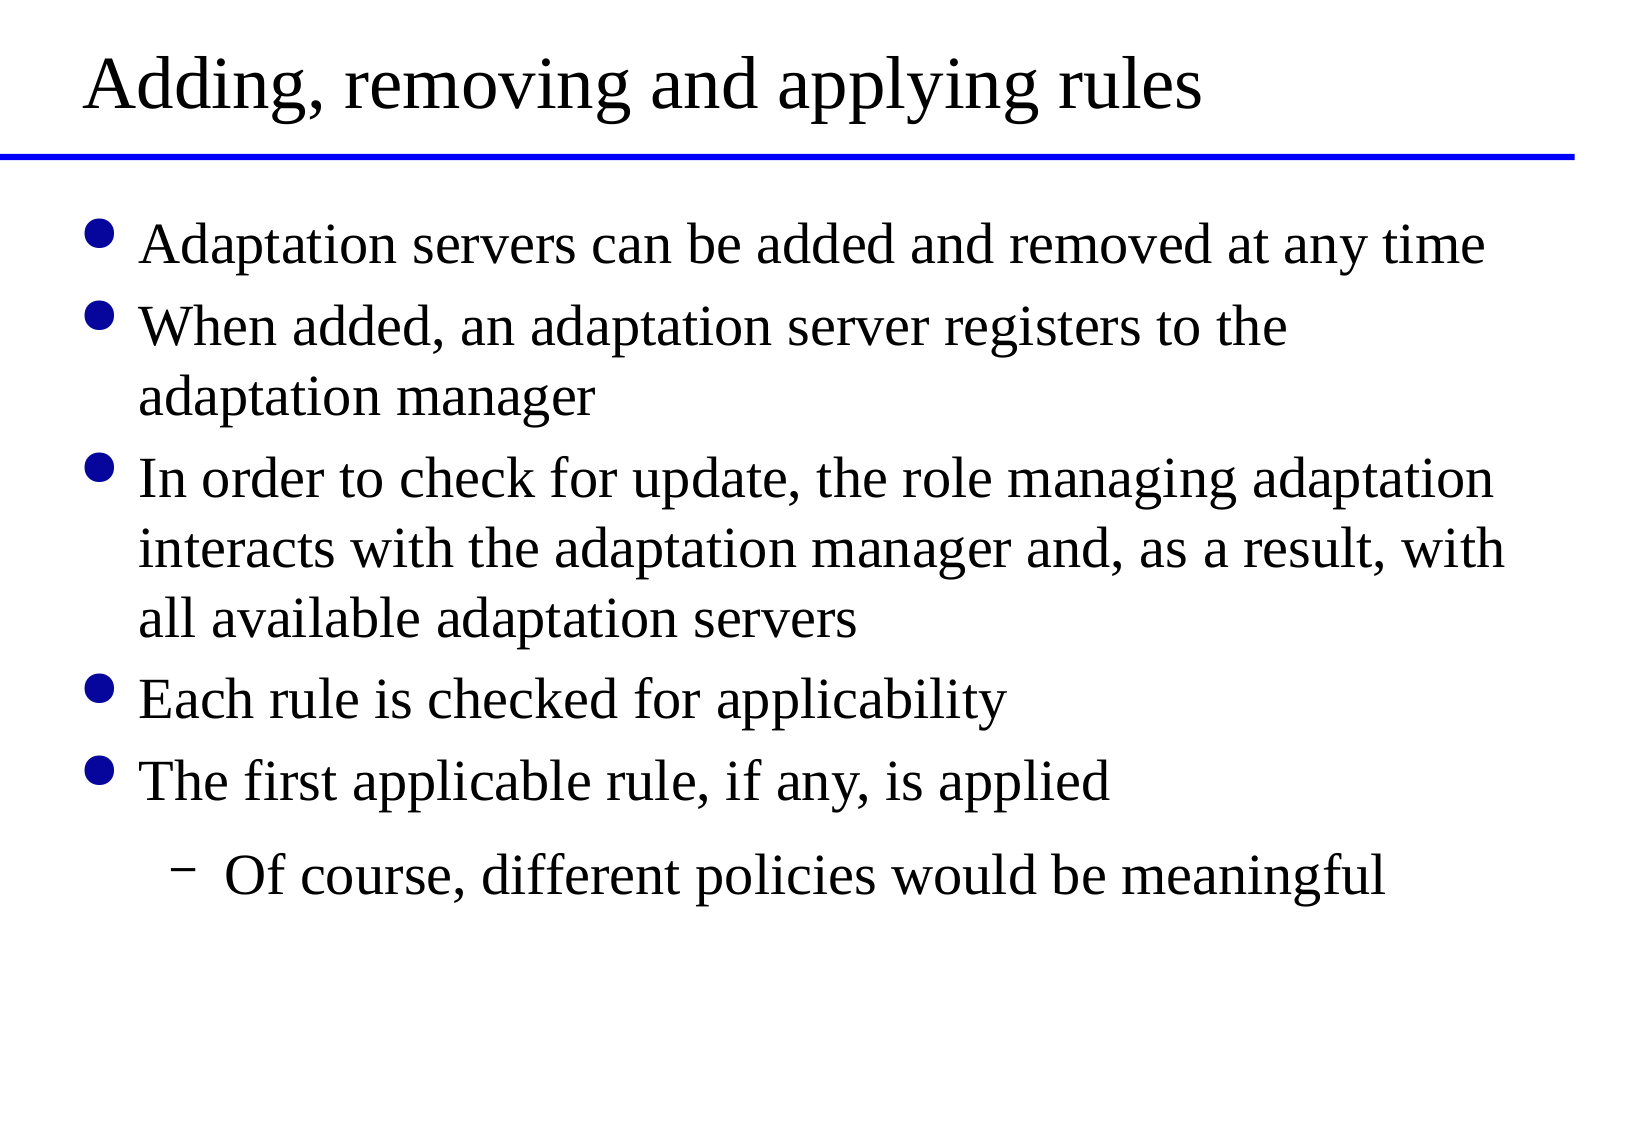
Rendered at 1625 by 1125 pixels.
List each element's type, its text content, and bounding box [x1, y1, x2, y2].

title Adding, removing and applying rules [67, 27, 1544, 131]
list Adaptation servers can be added and removed at any time When added, an adaptation server registers to the adaptation manager In order to check for update, the role managing adaptation interacts with the adaptation manager and, as a result, with all available adaptation servers Each rule is checked for applicability The first applicable rule, if any, is applied Of course, different policies would be meaningful [67, 198, 1546, 1061]
